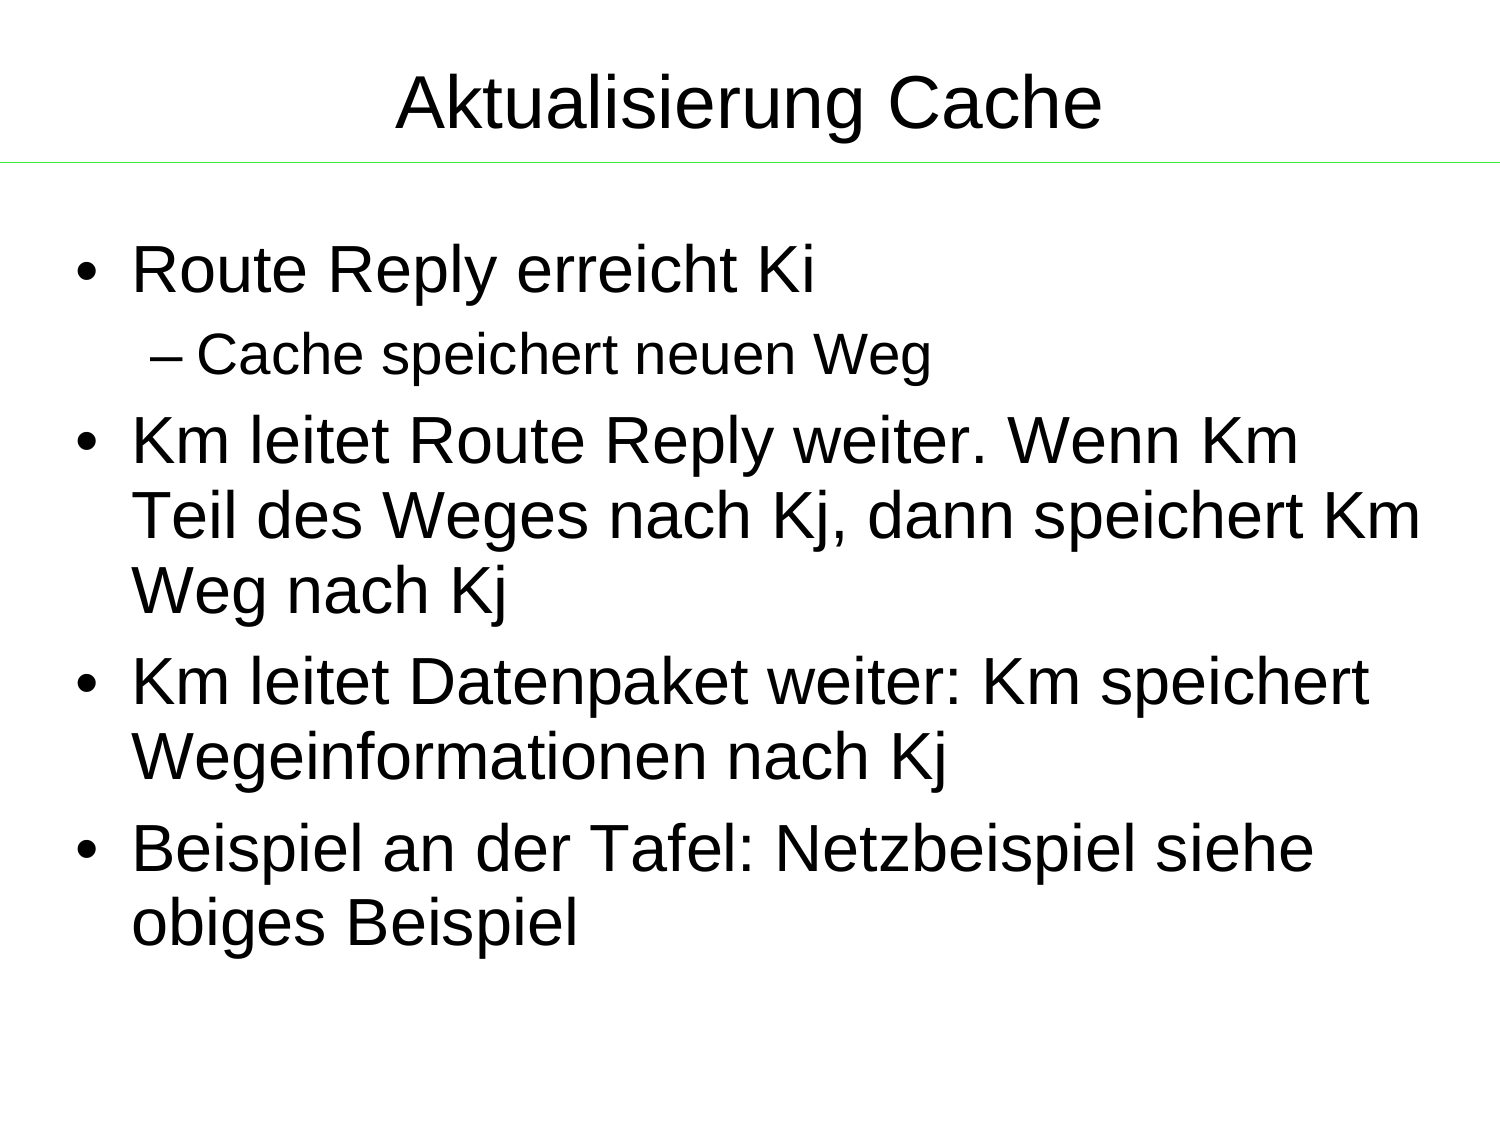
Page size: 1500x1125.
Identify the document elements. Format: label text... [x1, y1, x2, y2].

list Route Reply erreicht Ki Cache speichert neuen Weg Km leitet Route Reply weiter. Wenn Km Teil des Weges nach Kj, dann speichert Km Weg nach Kj Km leitet Datenpaket weiter: Km speichert Wegeinformationen nach Kj Beispiel an der Tafel: Netzbeispiel siehe obiges Beispiel [75, 232, 1426, 986]
title Aktualisierung Cache [75, 57, 1426, 148]
